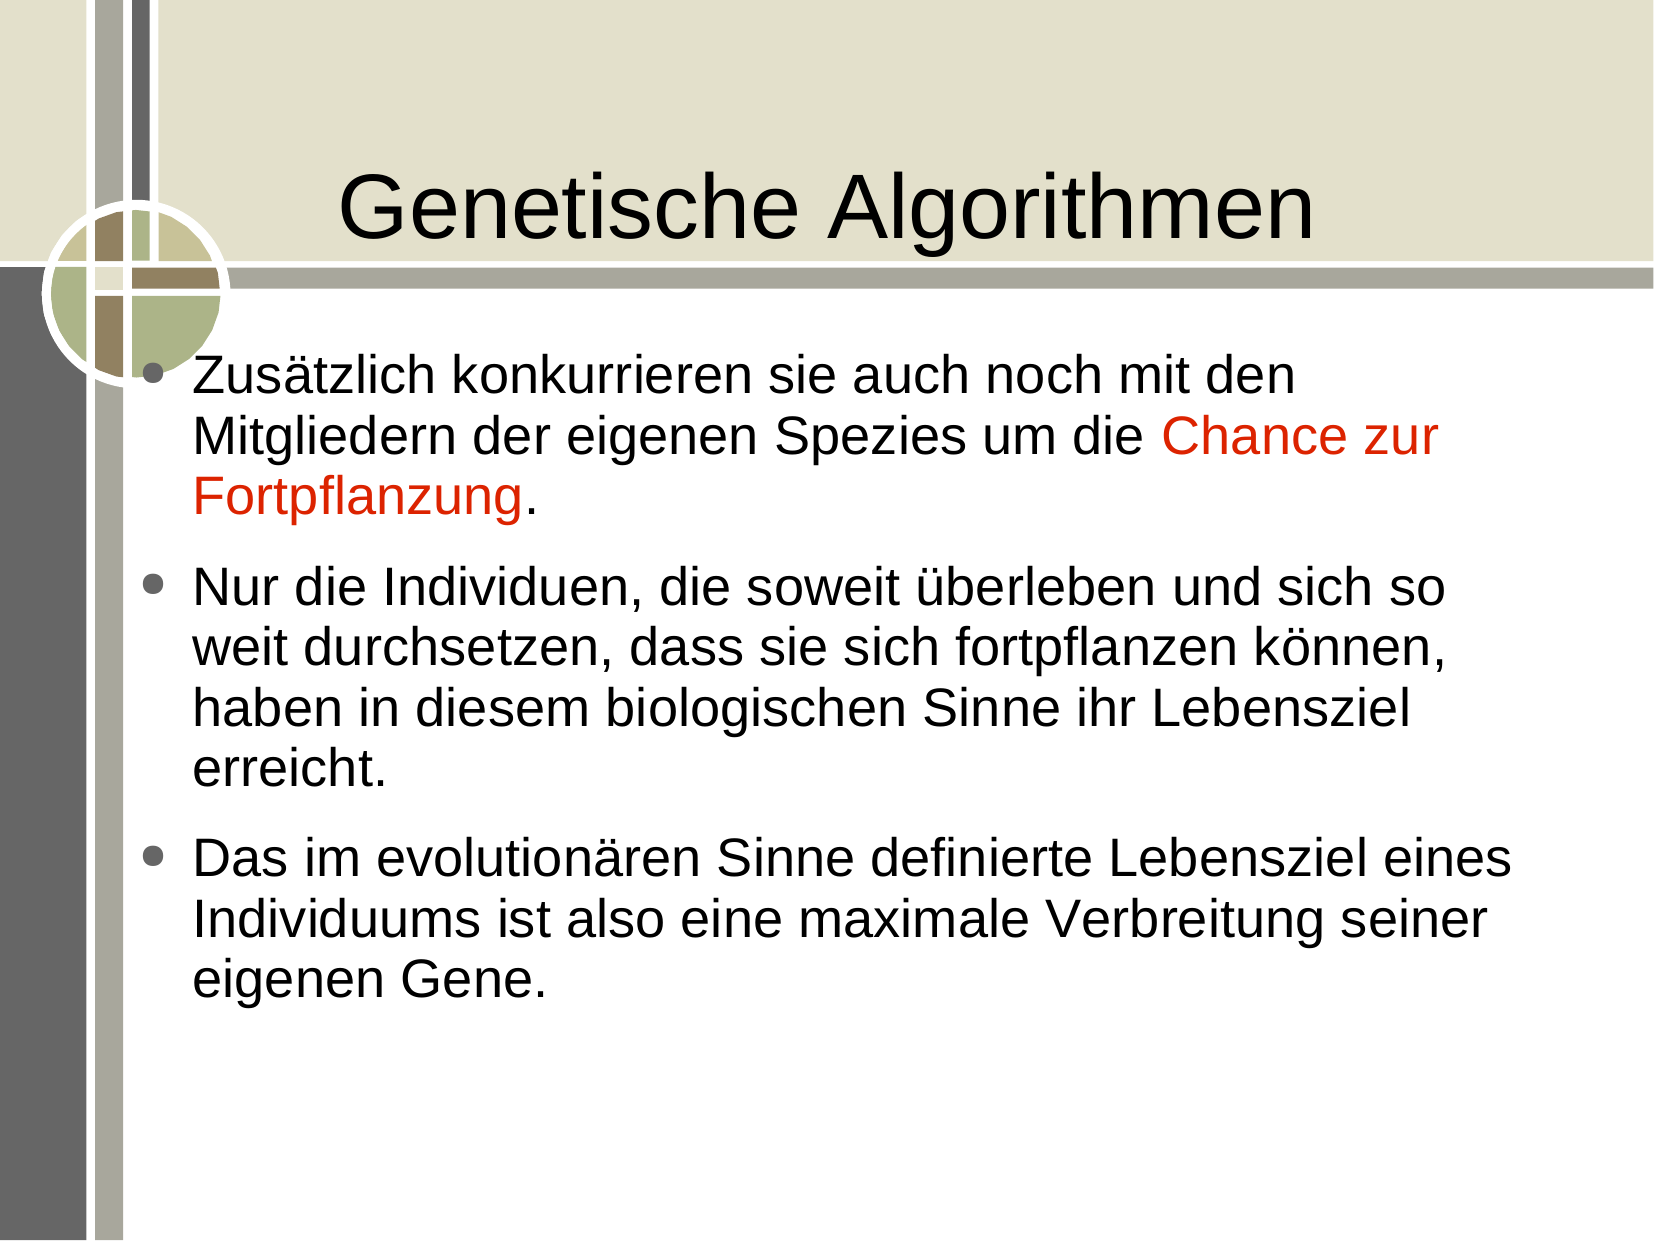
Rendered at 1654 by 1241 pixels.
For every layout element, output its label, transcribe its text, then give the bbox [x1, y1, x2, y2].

list Zusätzlich konkurrieren sie auch noch mit den Mitgliedern der eigenen Spezies um die Chance zur Fortpflanzung. Nur die Individuen, die soweit überleben und sich so weit durchsetzen, dass sie sich fortpflanzen können, haben in diesem biologischen Sinne ihr Lebensziel erreicht. Das im evolutionären Sinne definierte Lebensziel eines Individuums ist also eine maximale Verbreitung seiner eigenen Gene. [121, 344, 1534, 1127]
title Genetische Algorithmen [121, 102, 1534, 311]
